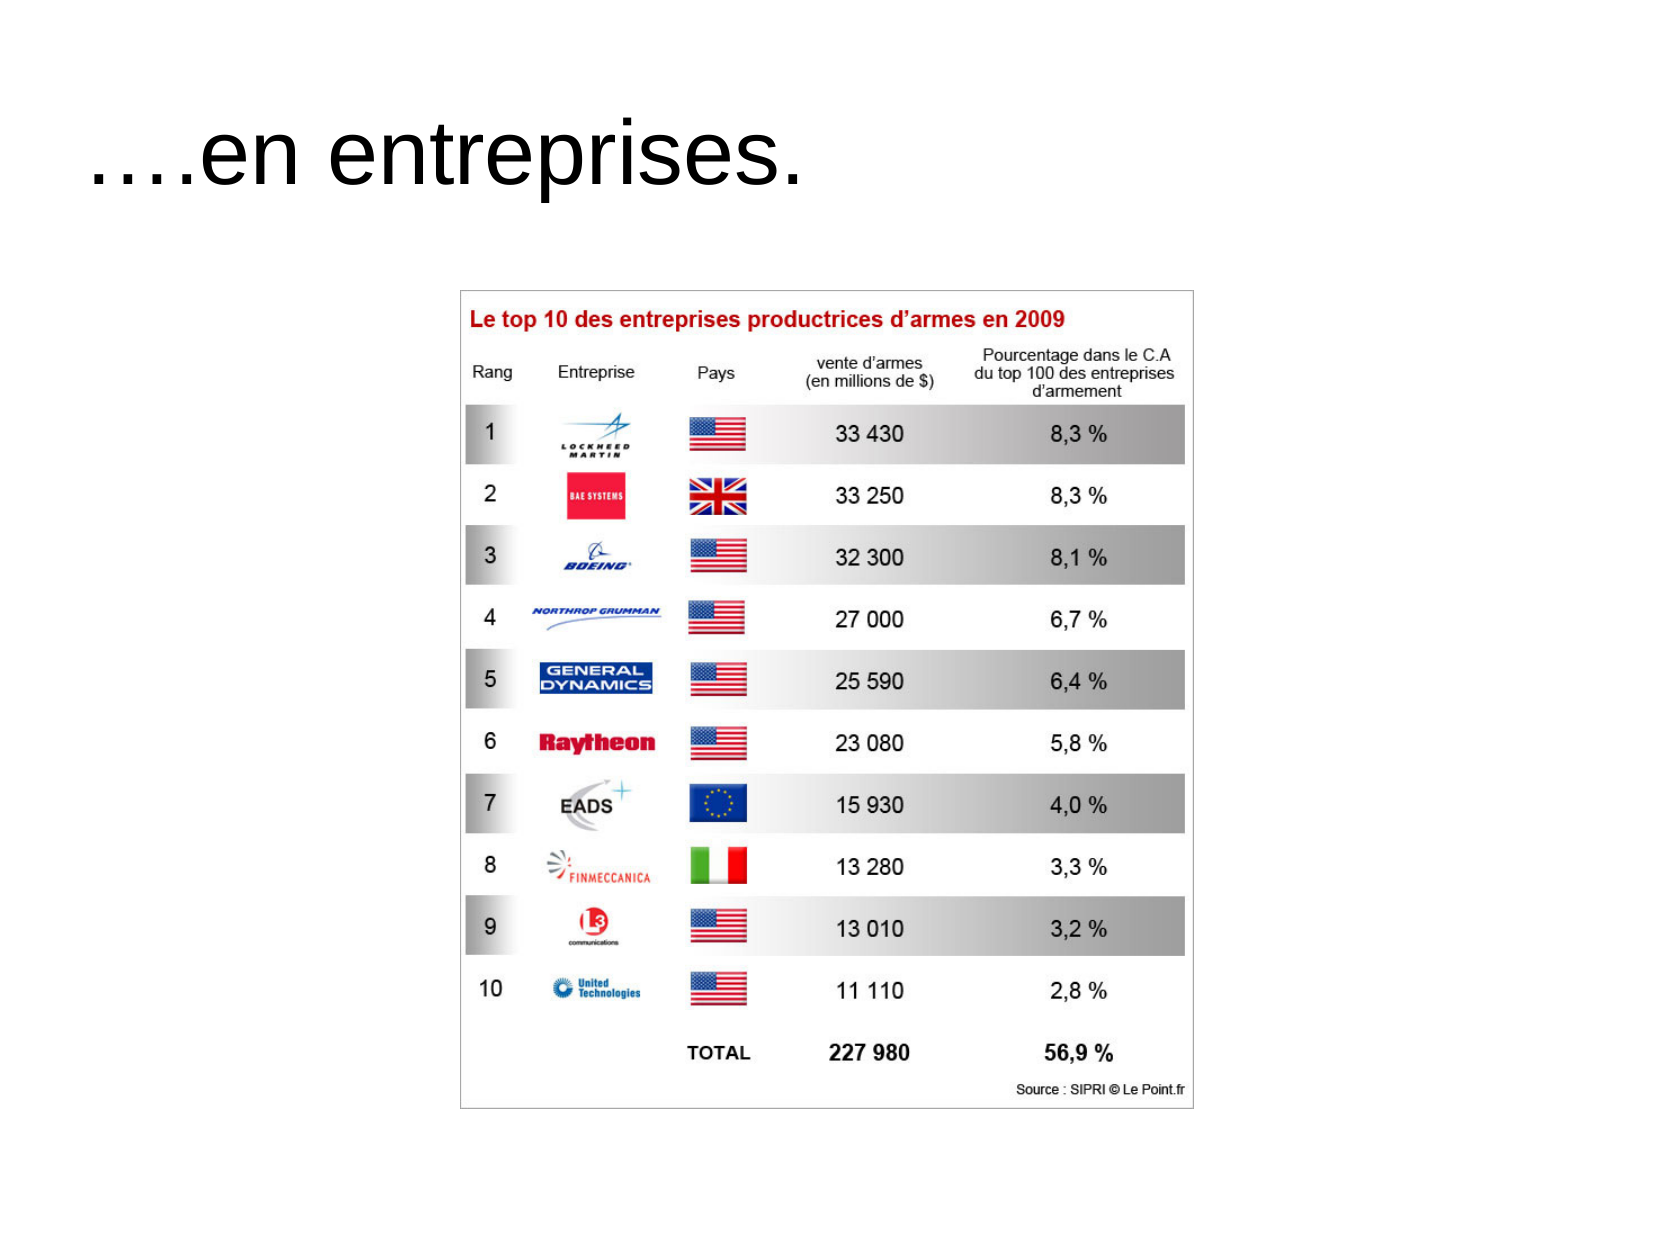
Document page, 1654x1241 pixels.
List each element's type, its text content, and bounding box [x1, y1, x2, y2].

picture [460, 290, 1194, 1109]
title ….en entreprises. [82, 49, 1571, 257]
